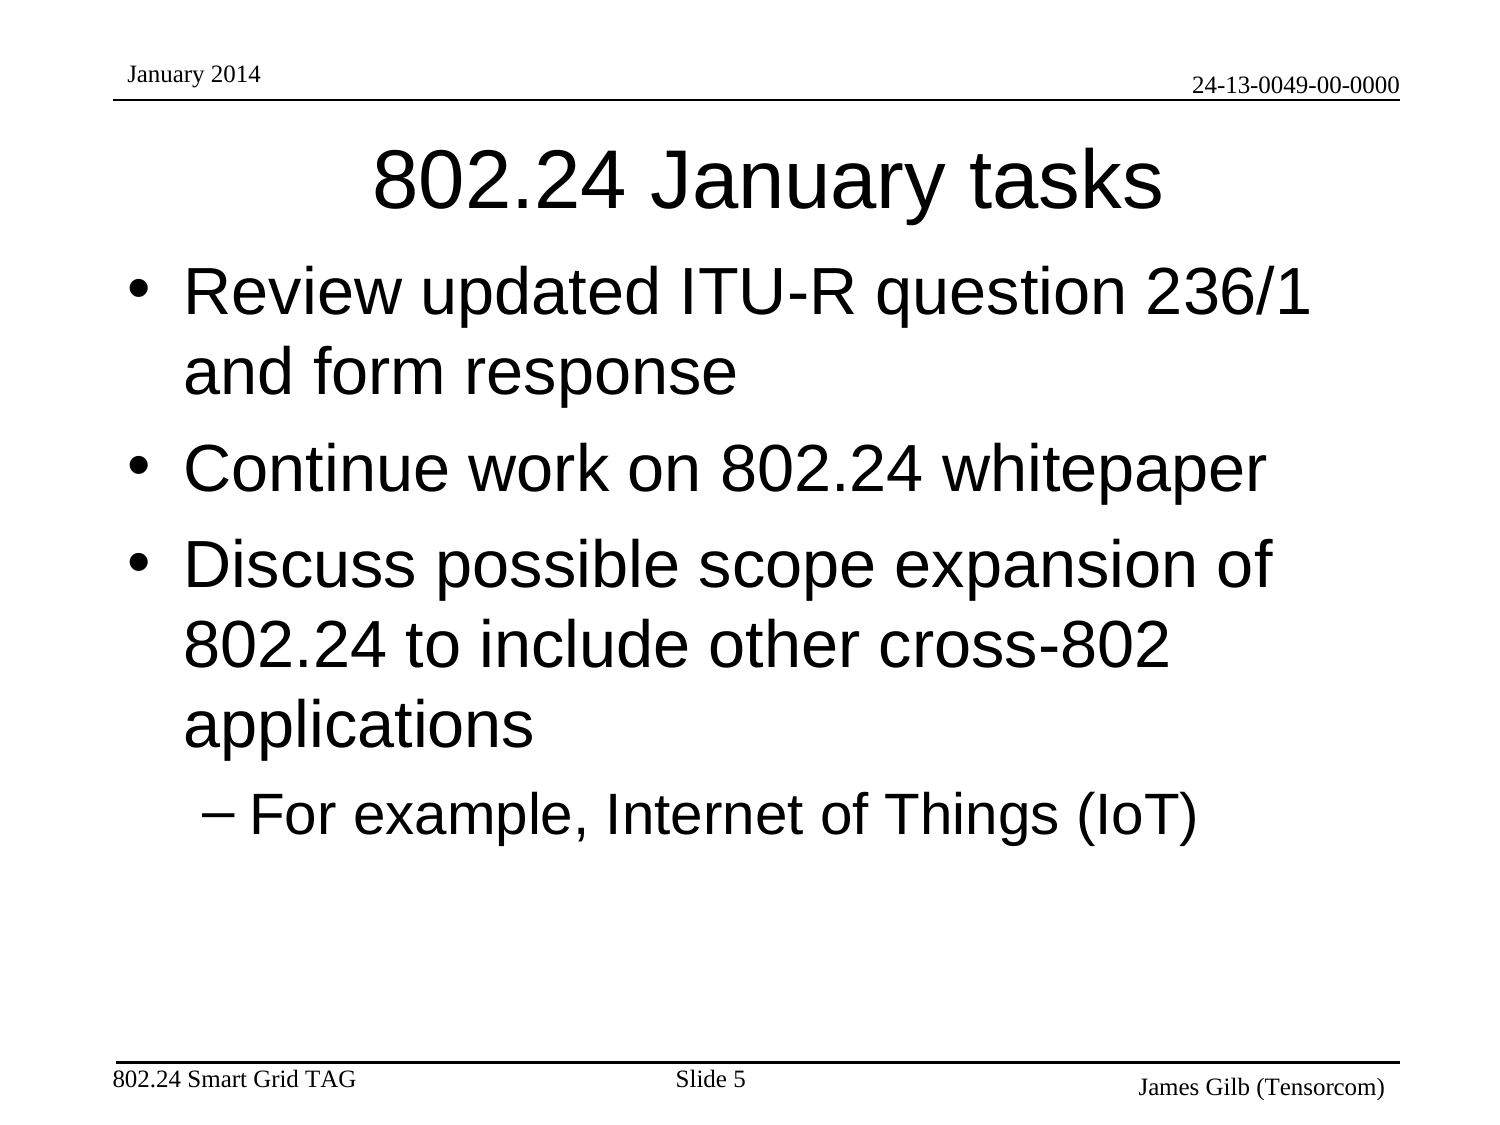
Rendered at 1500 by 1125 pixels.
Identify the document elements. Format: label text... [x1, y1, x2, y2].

title 802.24 January tasks [112, 112, 1426, 238]
list Review updated ITU-R question 236/1 and form response Continue work on 802.24 whitepaper Discuss possible scope expansion of 802.24 to include other cross-802 applications For example, Internet of Things (IoT) [112, 239, 1426, 1051]
